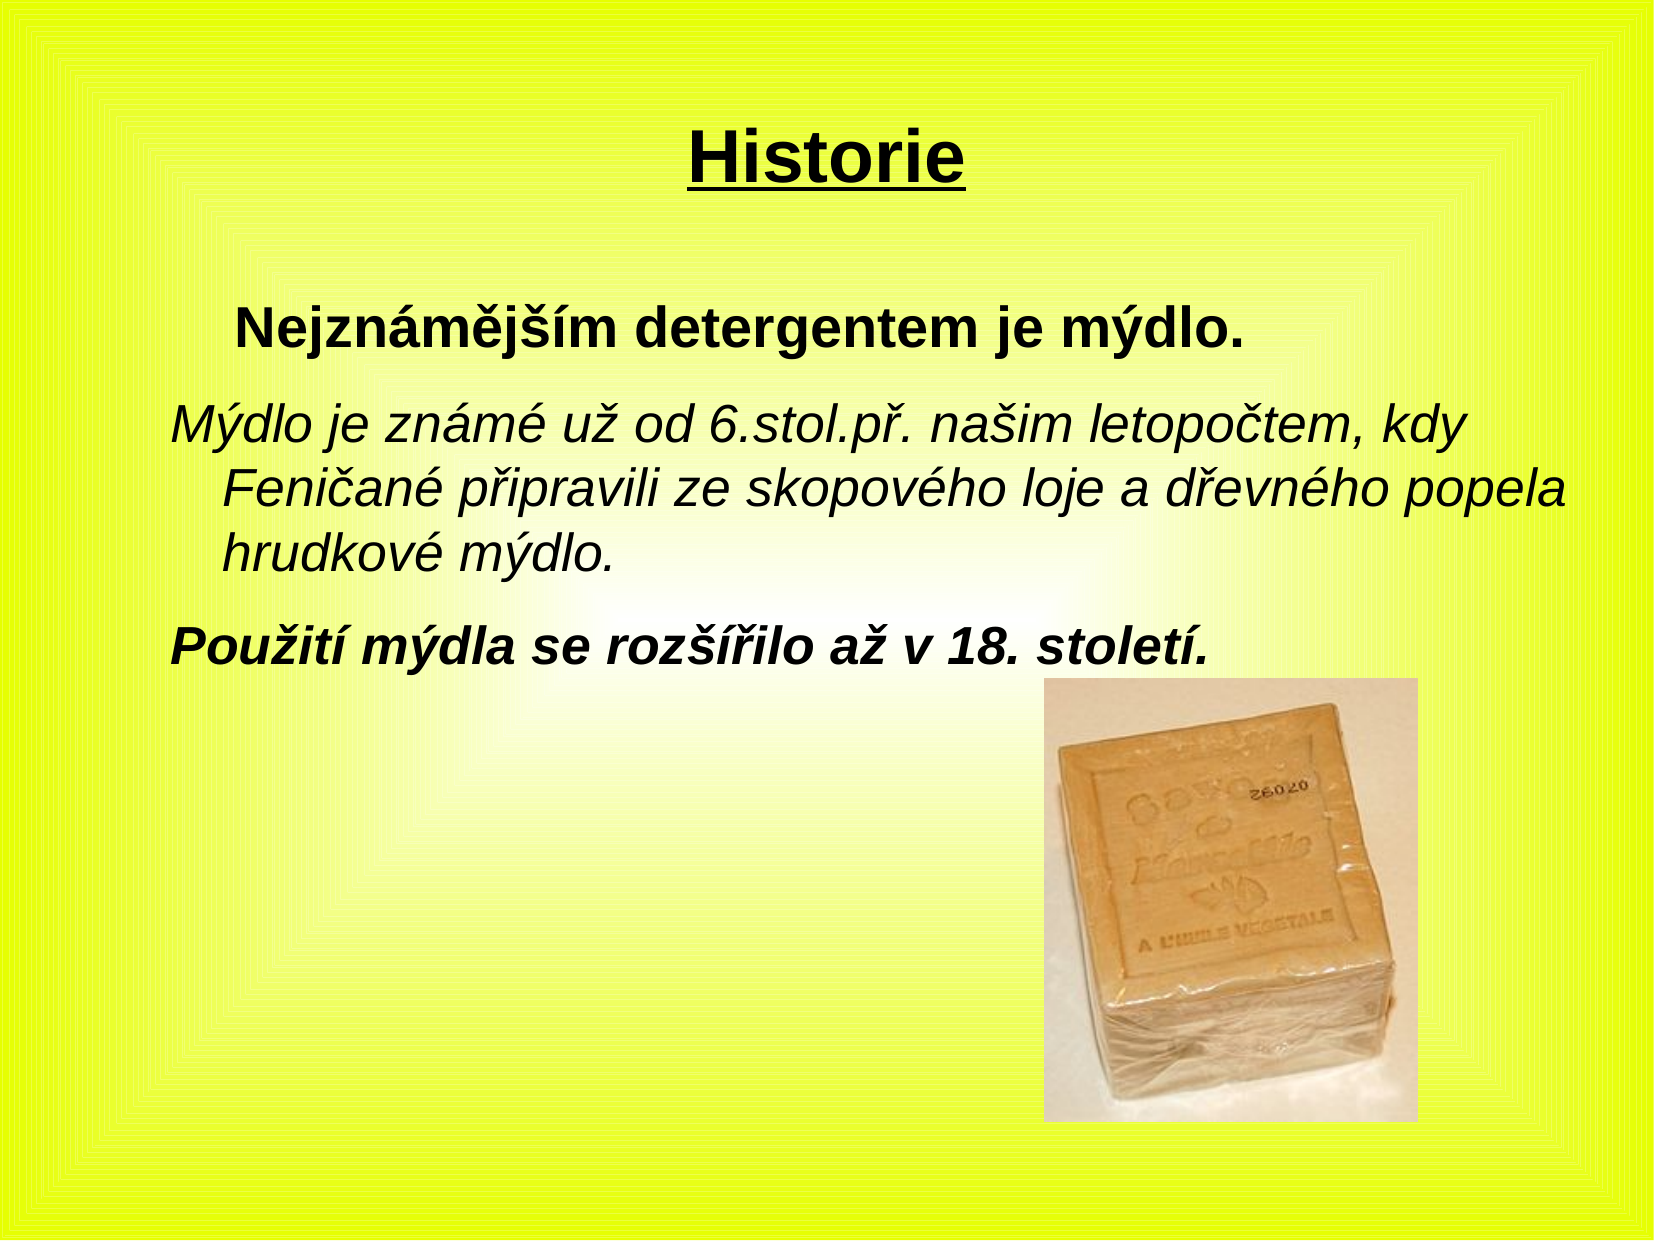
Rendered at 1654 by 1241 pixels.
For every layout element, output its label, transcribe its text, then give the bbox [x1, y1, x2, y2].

picture [1044, 678, 1418, 1123]
title Historie [82, 49, 1571, 257]
list Nejznámějším detergentem je mýdlo. Mýdlo je známé už od 6.stol.př. našim letopočtem, kdy Feničané připravili ze skopového loje a dřevného popela hrudkové mýdlo. Použití mýdla se rozšířilo až v 18. století. [82, 290, 1571, 680]
